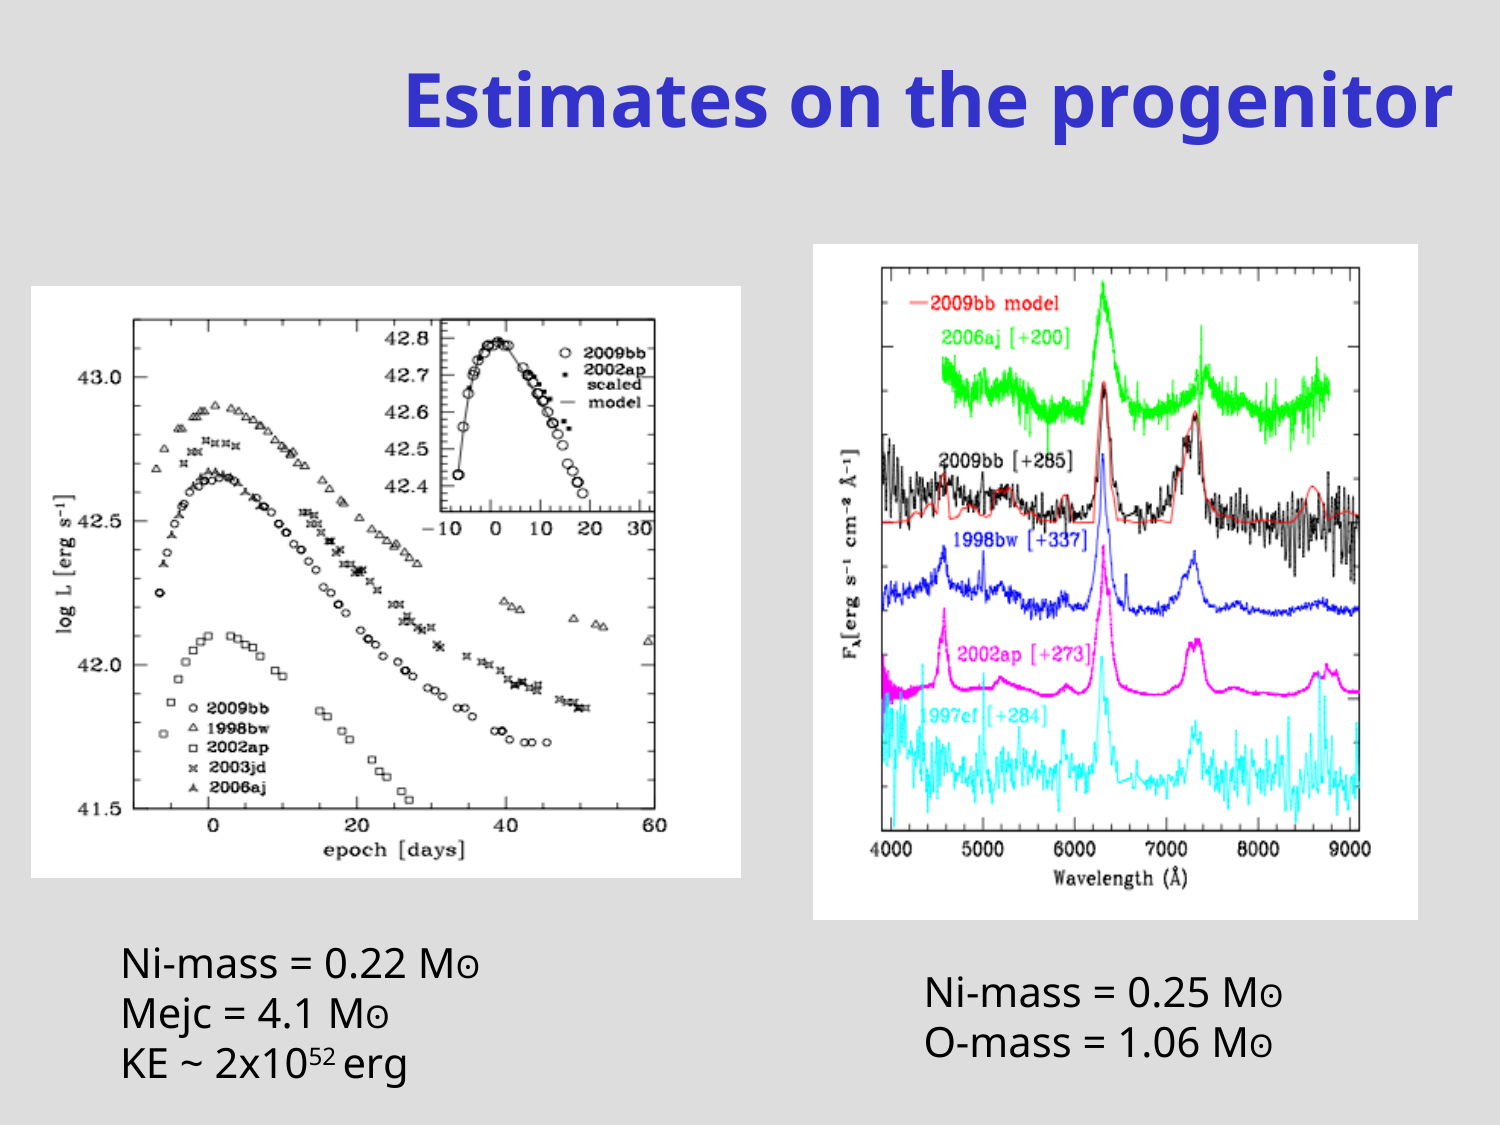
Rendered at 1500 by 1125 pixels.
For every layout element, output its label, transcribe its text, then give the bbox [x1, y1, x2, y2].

text_box Ni-mass = 0.25 Mʘ O-mass = 1.06 Mʘ [908, 958, 1315, 1074]
picture [31, 286, 741, 878]
text_box Ni-mass = 0.22 Mʘ Mejc = 4.1 Mʘ KE ~ 2x1052 erg [105, 929, 668, 1125]
text_box Estimates on the progenitor [344, 50, 1470, 153]
picture [813, 244, 1418, 920]
